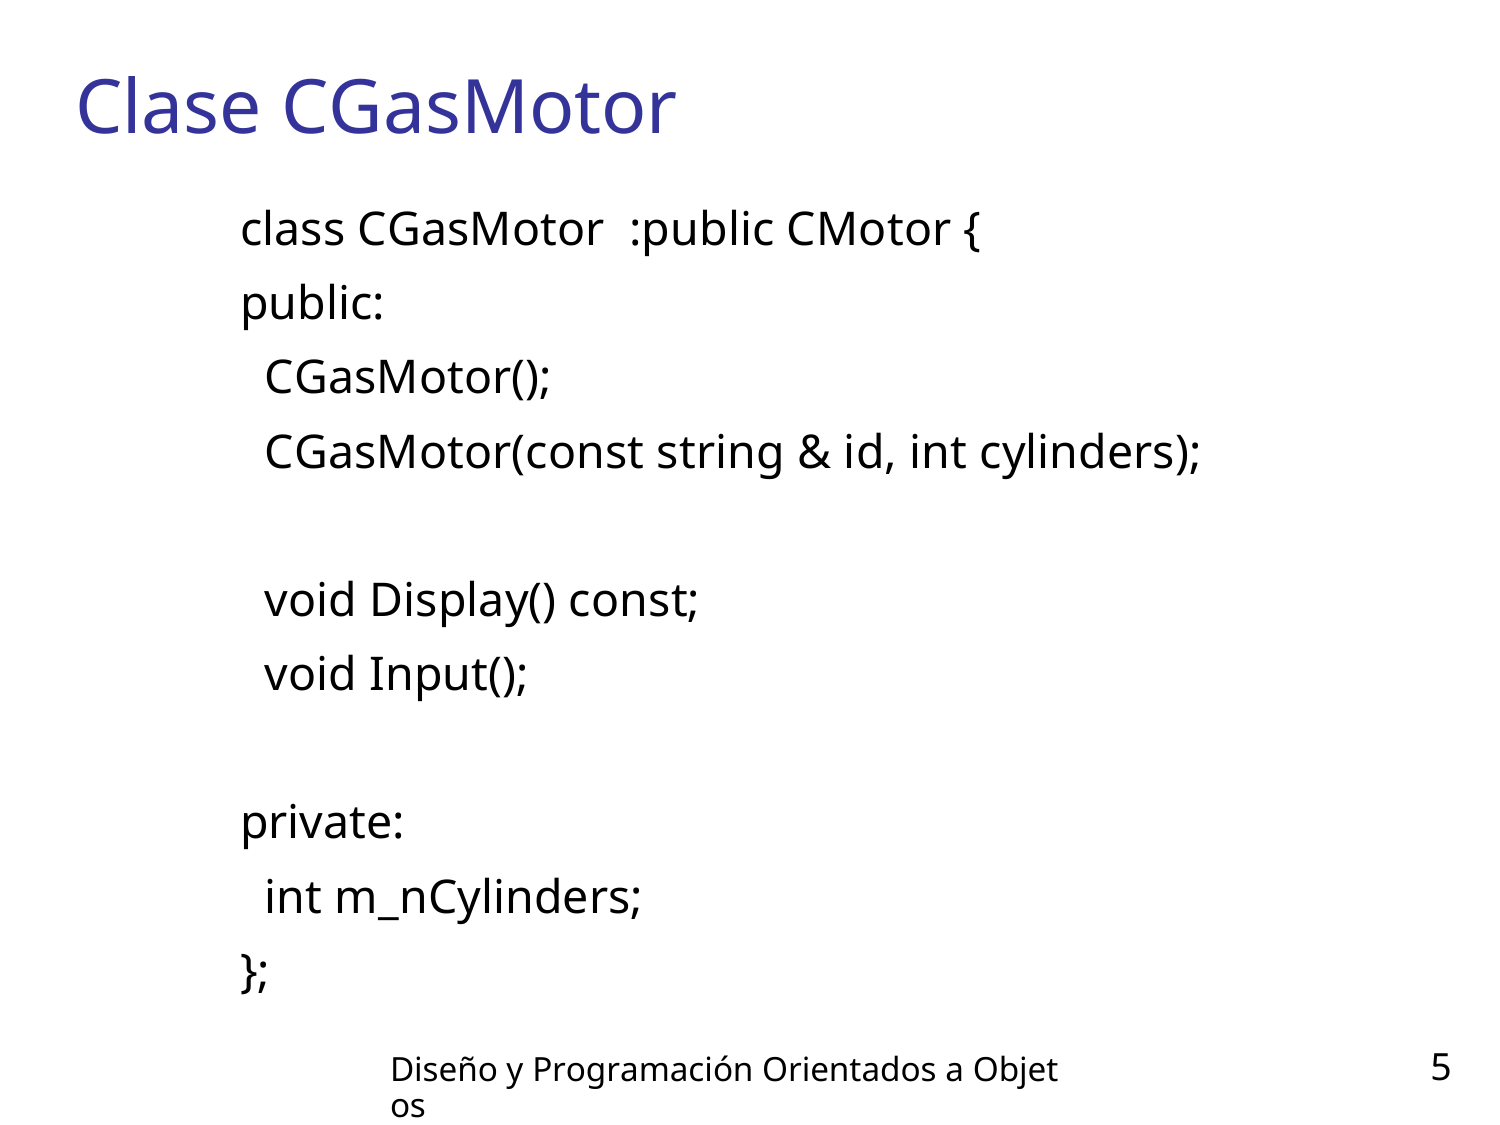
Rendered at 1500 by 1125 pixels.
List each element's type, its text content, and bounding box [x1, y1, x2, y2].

list class CGasMotor :public CMotor { public: CGasMotor(); CGasMotor(const string & id, int cylinders); void Display() const; void Input(); private: int m_nCylinders; }; [225, 187, 1462, 1013]
title Clase CGasMotor [75, 18, 1466, 181]
